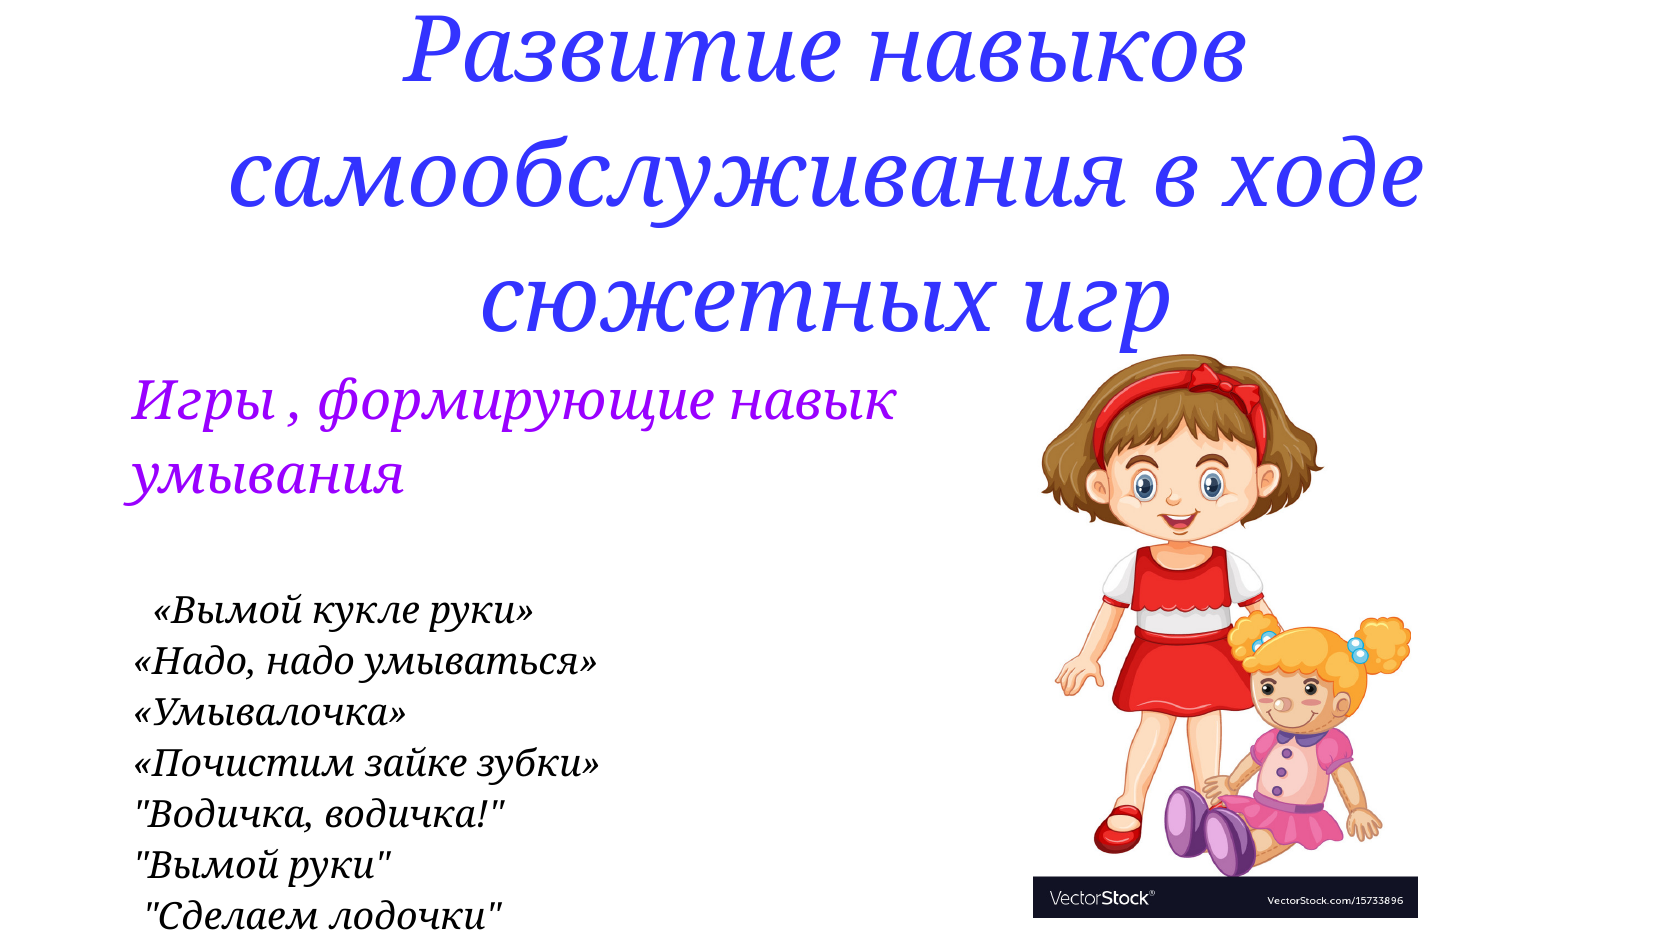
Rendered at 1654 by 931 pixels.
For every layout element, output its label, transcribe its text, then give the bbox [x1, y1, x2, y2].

title Развитие навыков самообслуживания в ходе сюжетных игр [82, 33, 1571, 309]
picture [1033, 354, 1418, 918]
text_box Игры , формирующие навык умывания «Вымой кукле руки» «Надо, надо умываться» «Умывалочка» «Почистим зайке зубки» "Водичка, водичка!" "Вымой руки" "Сделаем лодочки" "Мыльные перчатки" [118, 354, 945, 931]
